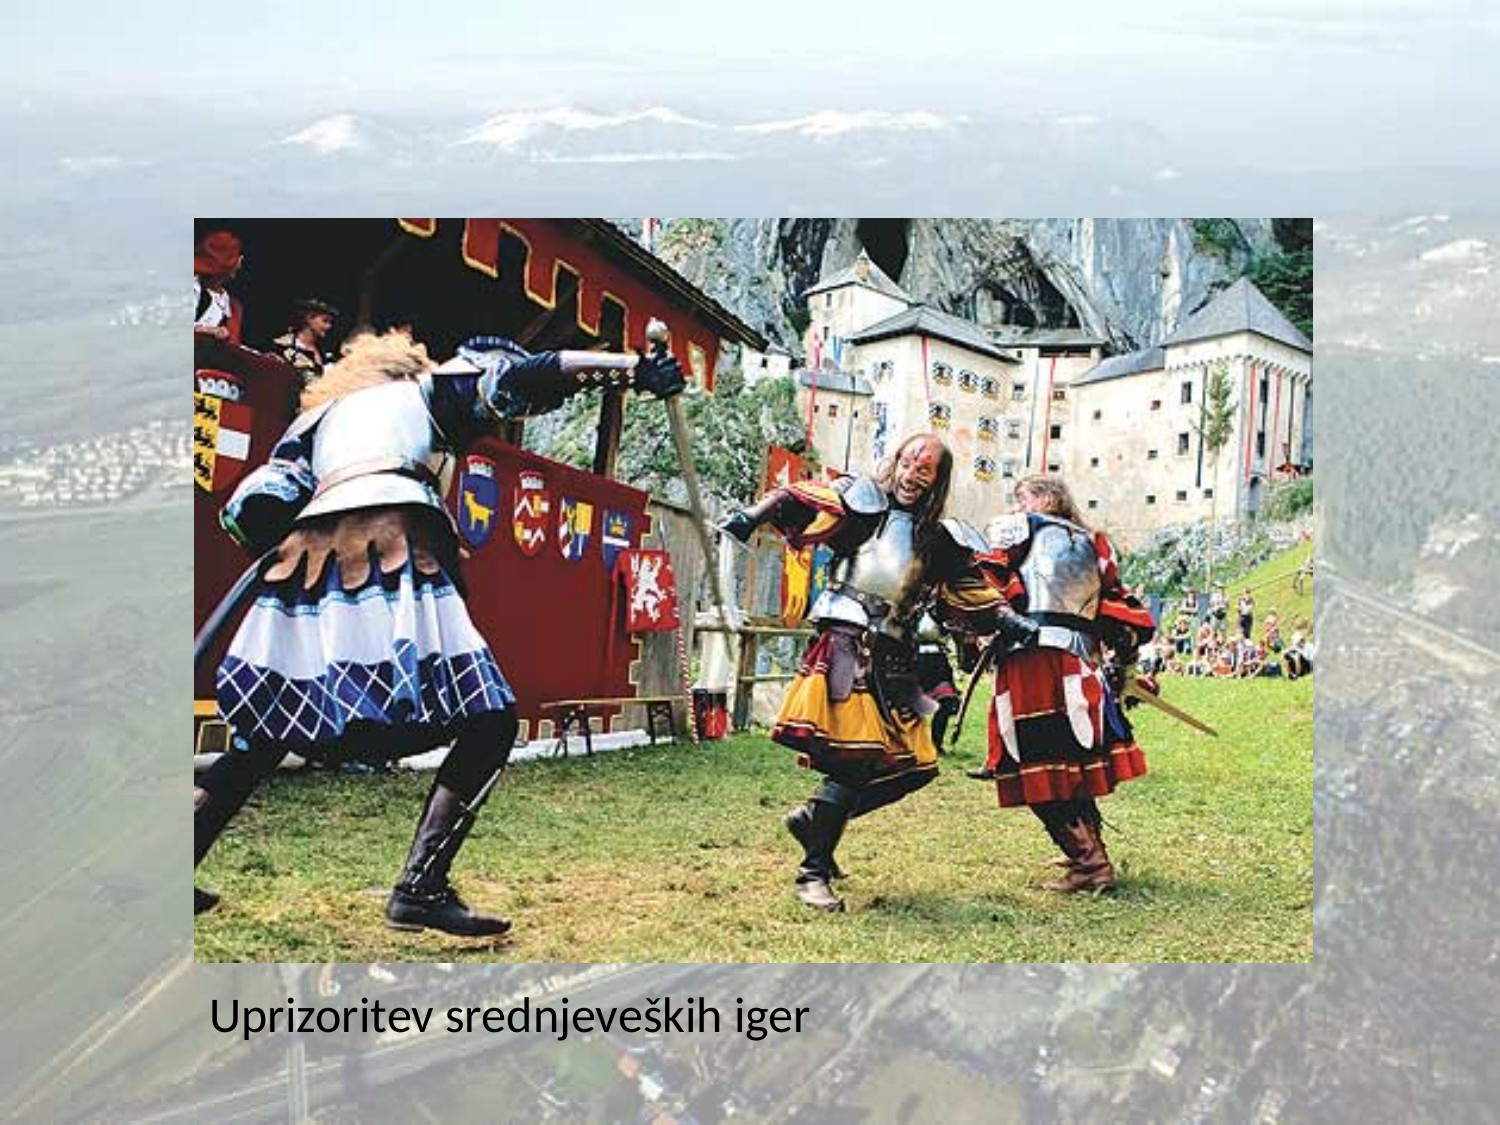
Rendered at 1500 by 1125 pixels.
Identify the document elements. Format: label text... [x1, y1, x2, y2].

text_box Uprizoritev srednjeveških iger [194, 974, 939, 1050]
picture [0, 0, 1500, 1125]
